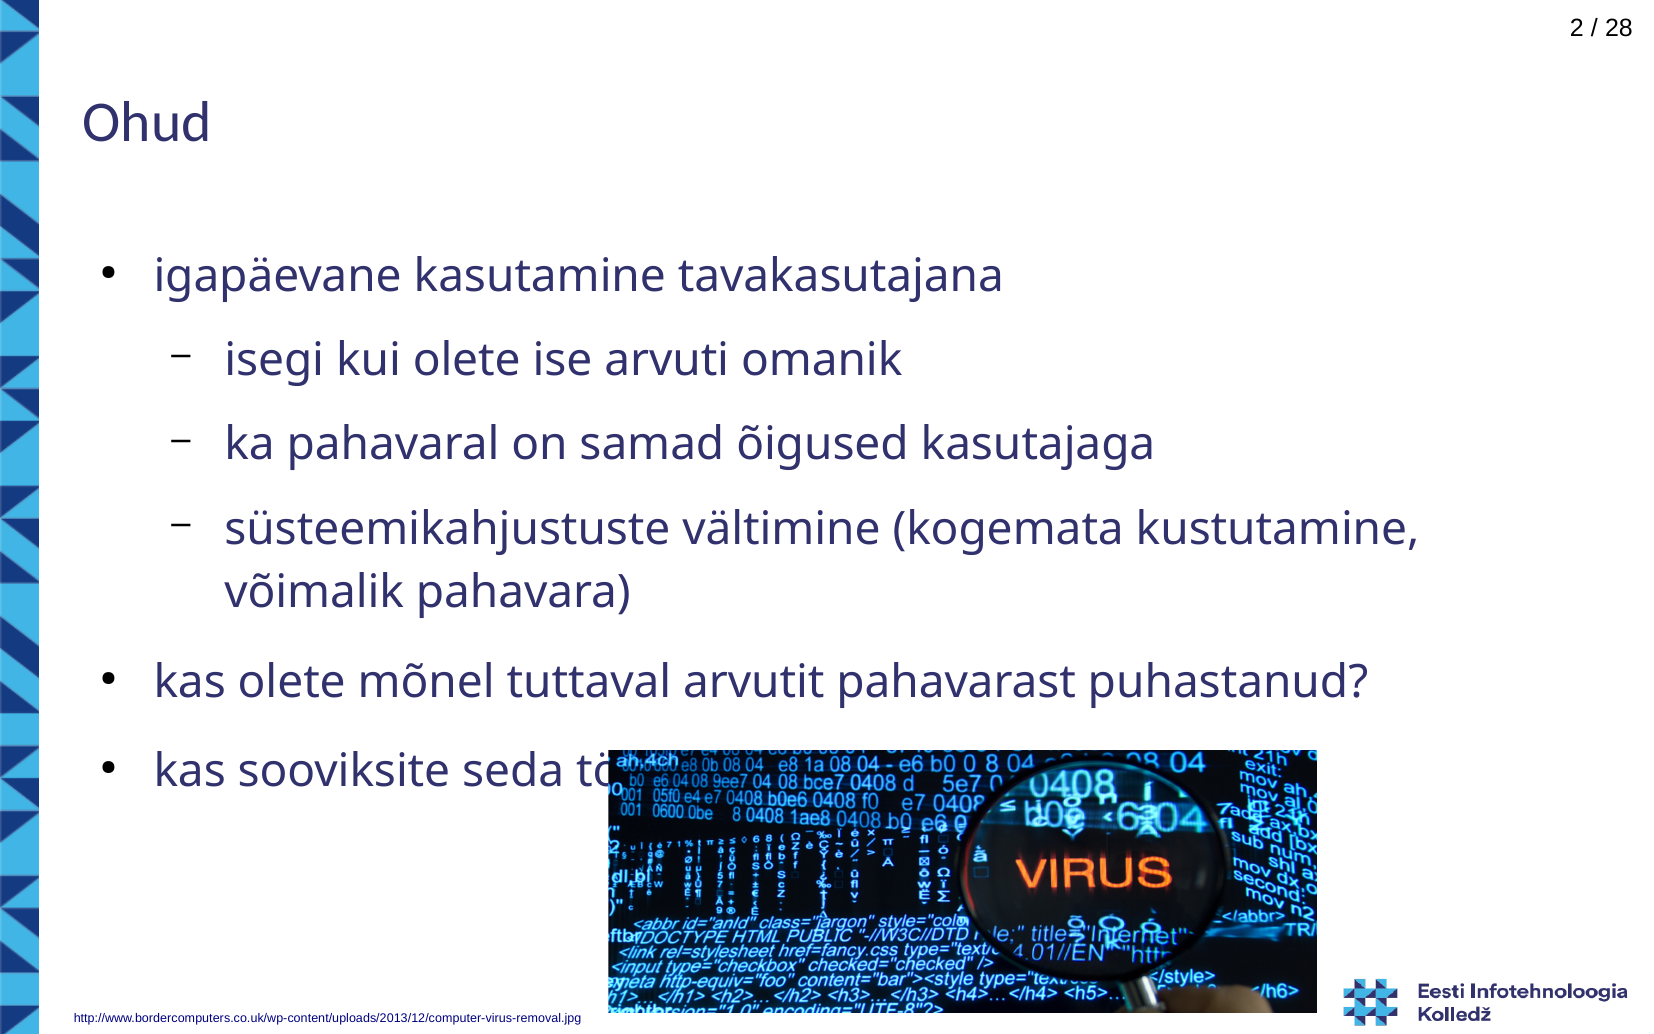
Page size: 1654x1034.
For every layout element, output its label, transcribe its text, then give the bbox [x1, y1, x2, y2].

list igapäevane kasutamine tavakasutajana isegi kui olete ise arvuti omanik ka pahavaral on samad õigused kasutajaga süsteemikahjustuste vältimine (kogemata kustutamine, võimalik pahavara) kas olete mõnel tuttaval arvutit pahavarast puhastanud? kas sooviksite seda tööd ka tulevikus teha? [82, 241, 1538, 985]
text_box http://www.bordercomputers.co.uk/wp-content/uploads/2013/12/computer-virus-removal.jpg [59, 1003, 621, 1034]
picture [608, 750, 1317, 1013]
title Ohud [82, 41, 1571, 214]
